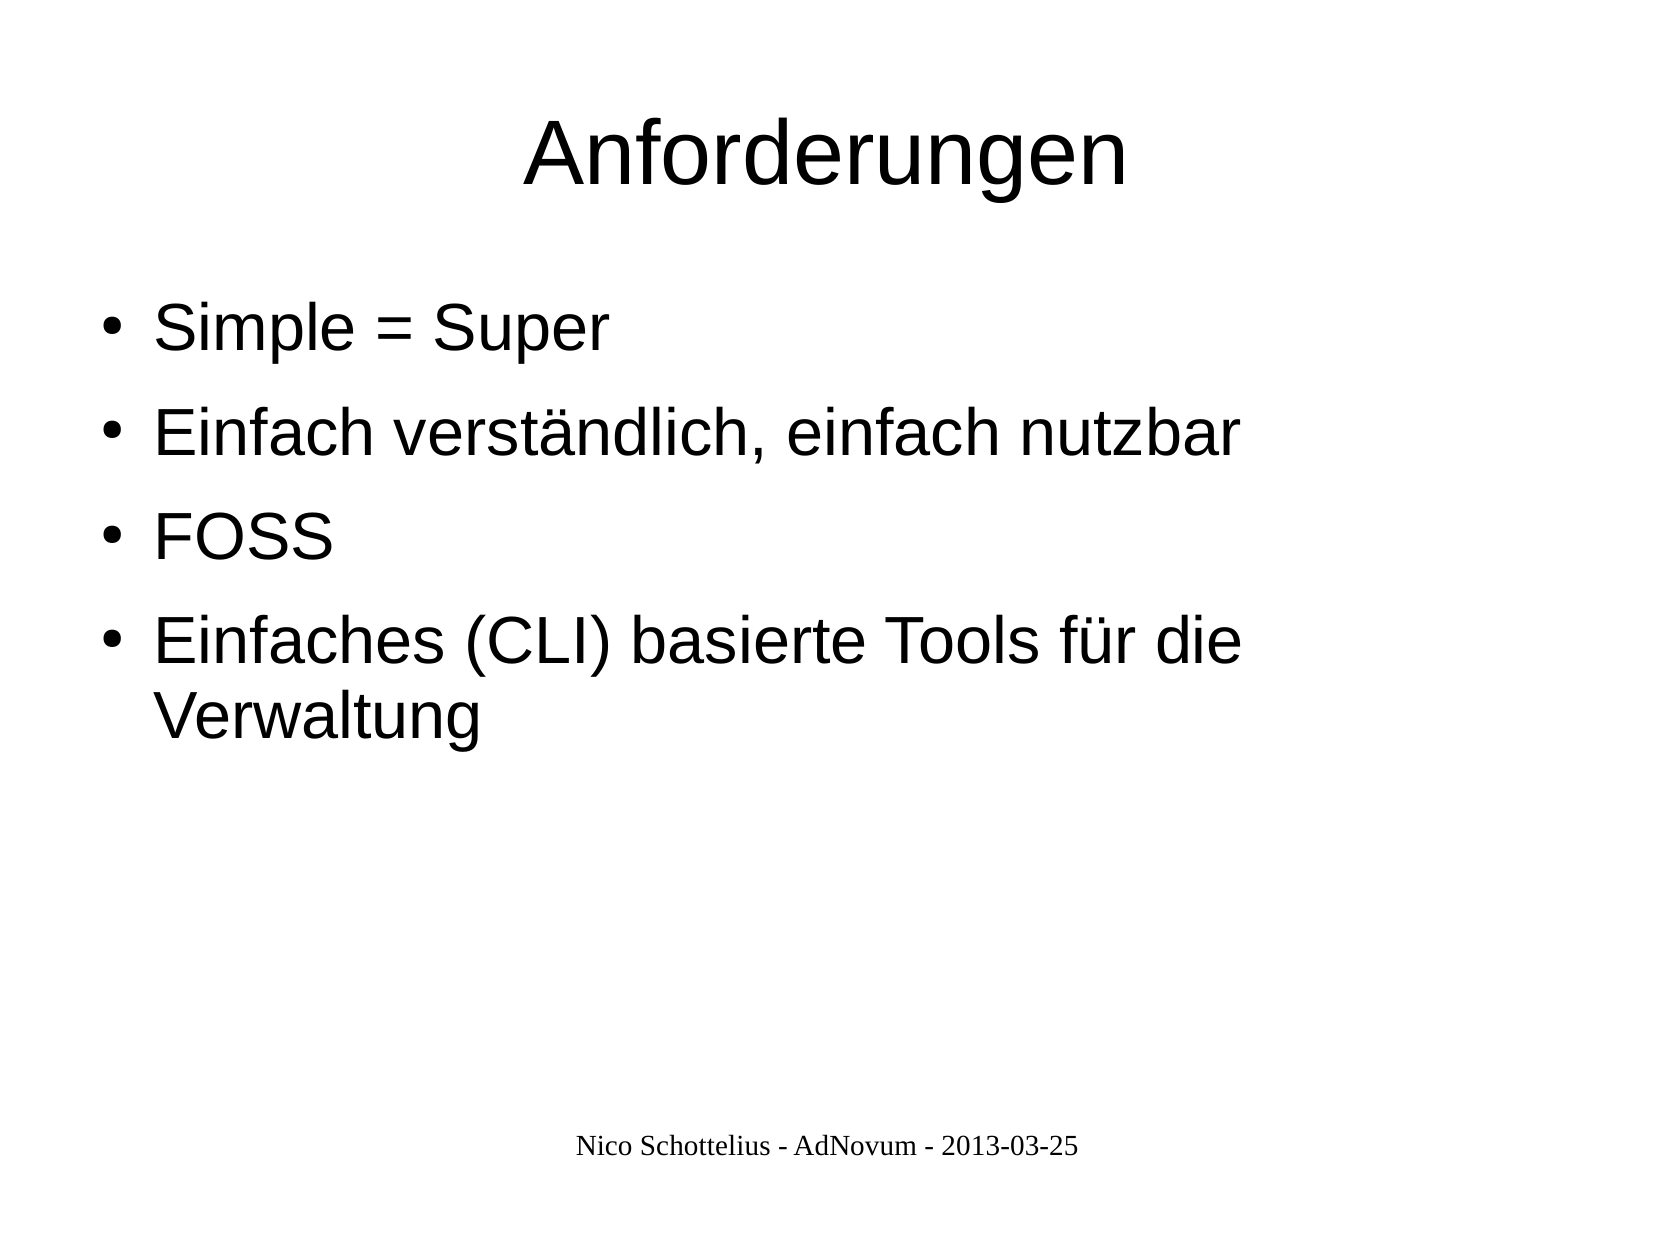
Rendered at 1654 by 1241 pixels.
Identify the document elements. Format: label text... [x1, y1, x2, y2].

list Simple = Super Einfach verständlich, einfach nutzbar FOSS Einfaches (CLI) basierte Tools für die Verwaltung [82, 290, 1538, 1010]
title Anforderungen [82, 49, 1571, 257]
